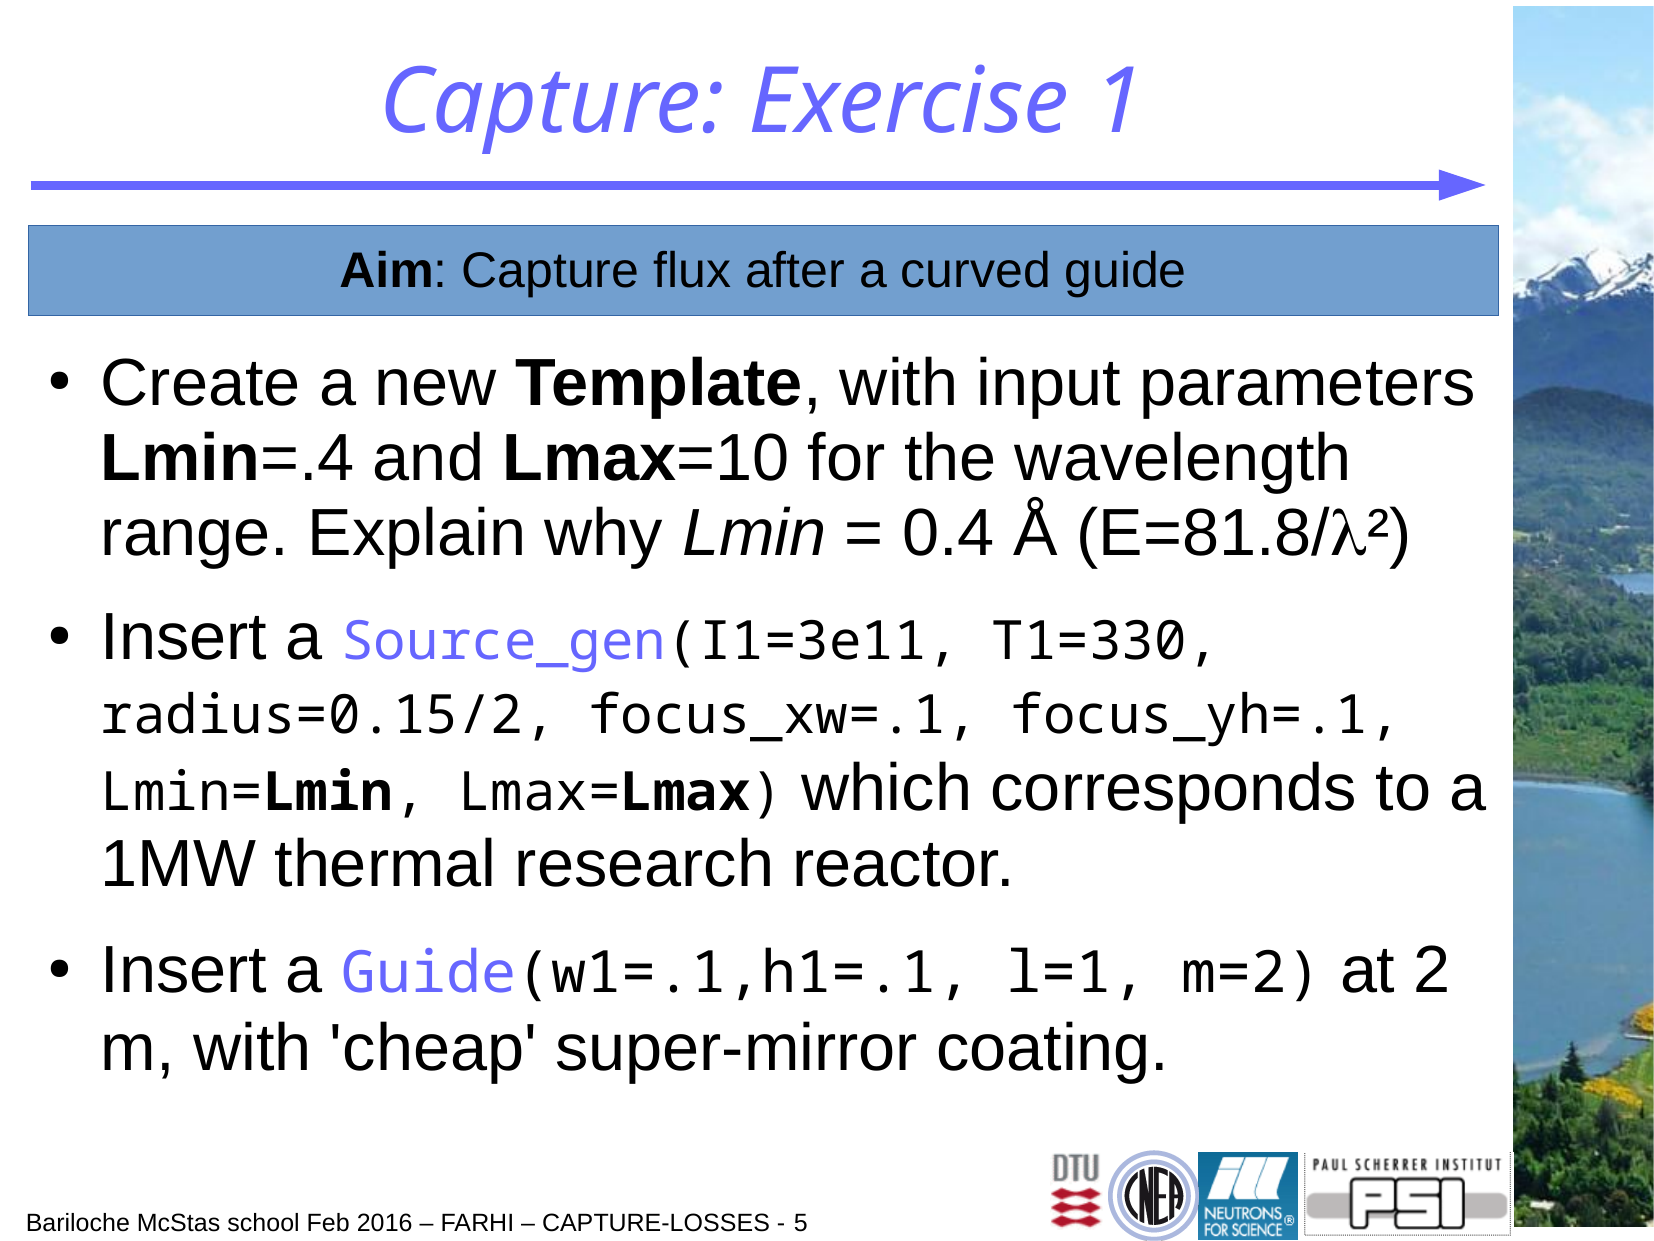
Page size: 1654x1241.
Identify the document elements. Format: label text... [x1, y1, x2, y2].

title Capture: Exercise 1 [17, 31, 1506, 163]
list Create a new Template, with input parameters Lmin=.4 and Lmax=10 for the wavelength range. Explain why Lmin = 0.4 Å (E=81.8/l²) Insert a Source_gen(I1=3e11, T1=330, radius=0.15/2, focus_xw=.1, focus_yh=.1, Lmin=Lmin, Lmax=Lmax) which corresponds to a 1MW thermal research reactor. Insert a Guide(w1=.1,h1=.1, l=1, m=2) at 2 m, with 'cheap' super-mirror coating. [30, 345, 1501, 1141]
picture [1108, 6, 1654, 1241]
text_box Aim: Capture flux after a curved guide [28, 225, 1499, 316]
picture [1050, 1152, 1103, 1230]
